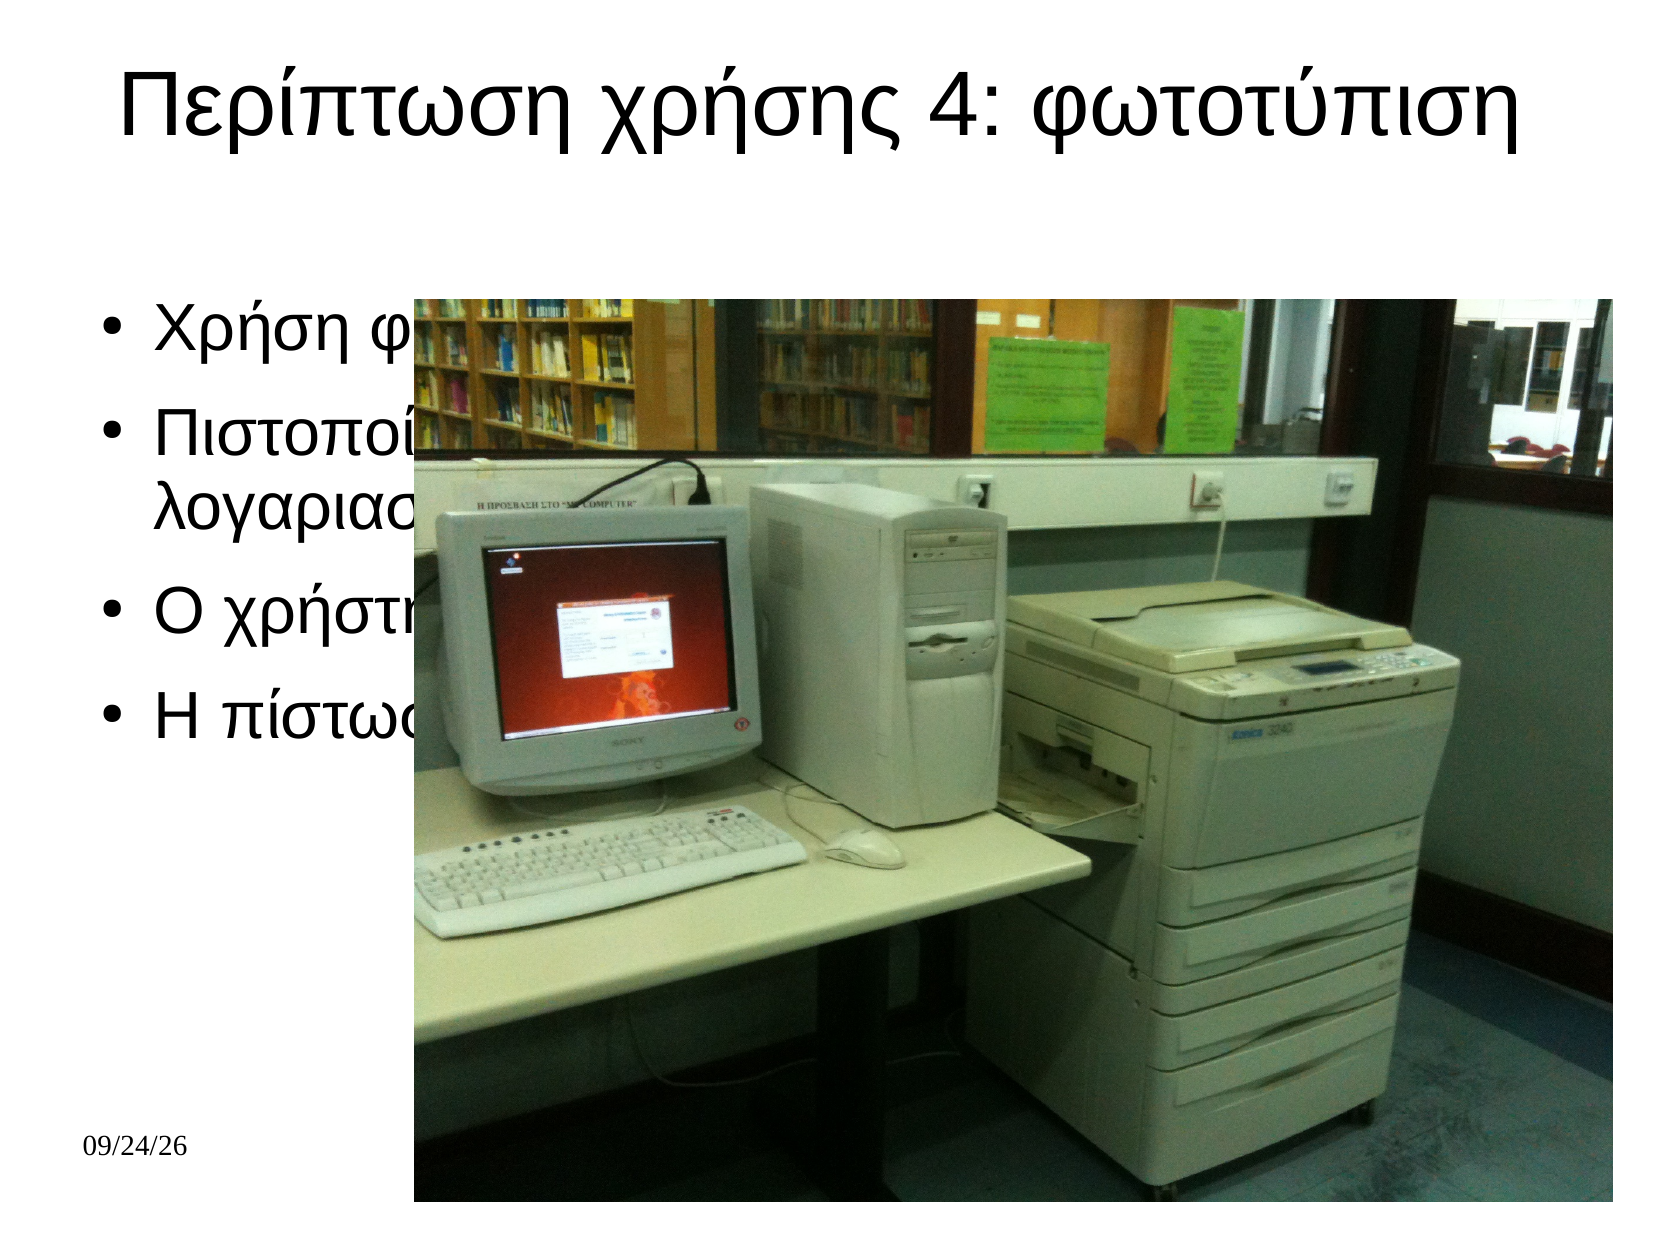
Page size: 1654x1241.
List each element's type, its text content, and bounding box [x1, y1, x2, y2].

picture [414, 299, 1613, 1202]
title Περίπτωση χρήσης 4: φωτοτύπιση [76, 7, 1565, 200]
list Χρήση φωτοτυπικού & υλικού Πιστοποίηση σε κιόσκι με χρήση του λογαριασμού O χρήστης φωτοτυπεί Η πίστωση του χρήστη μειώνεται [82, 290, 1571, 1094]
